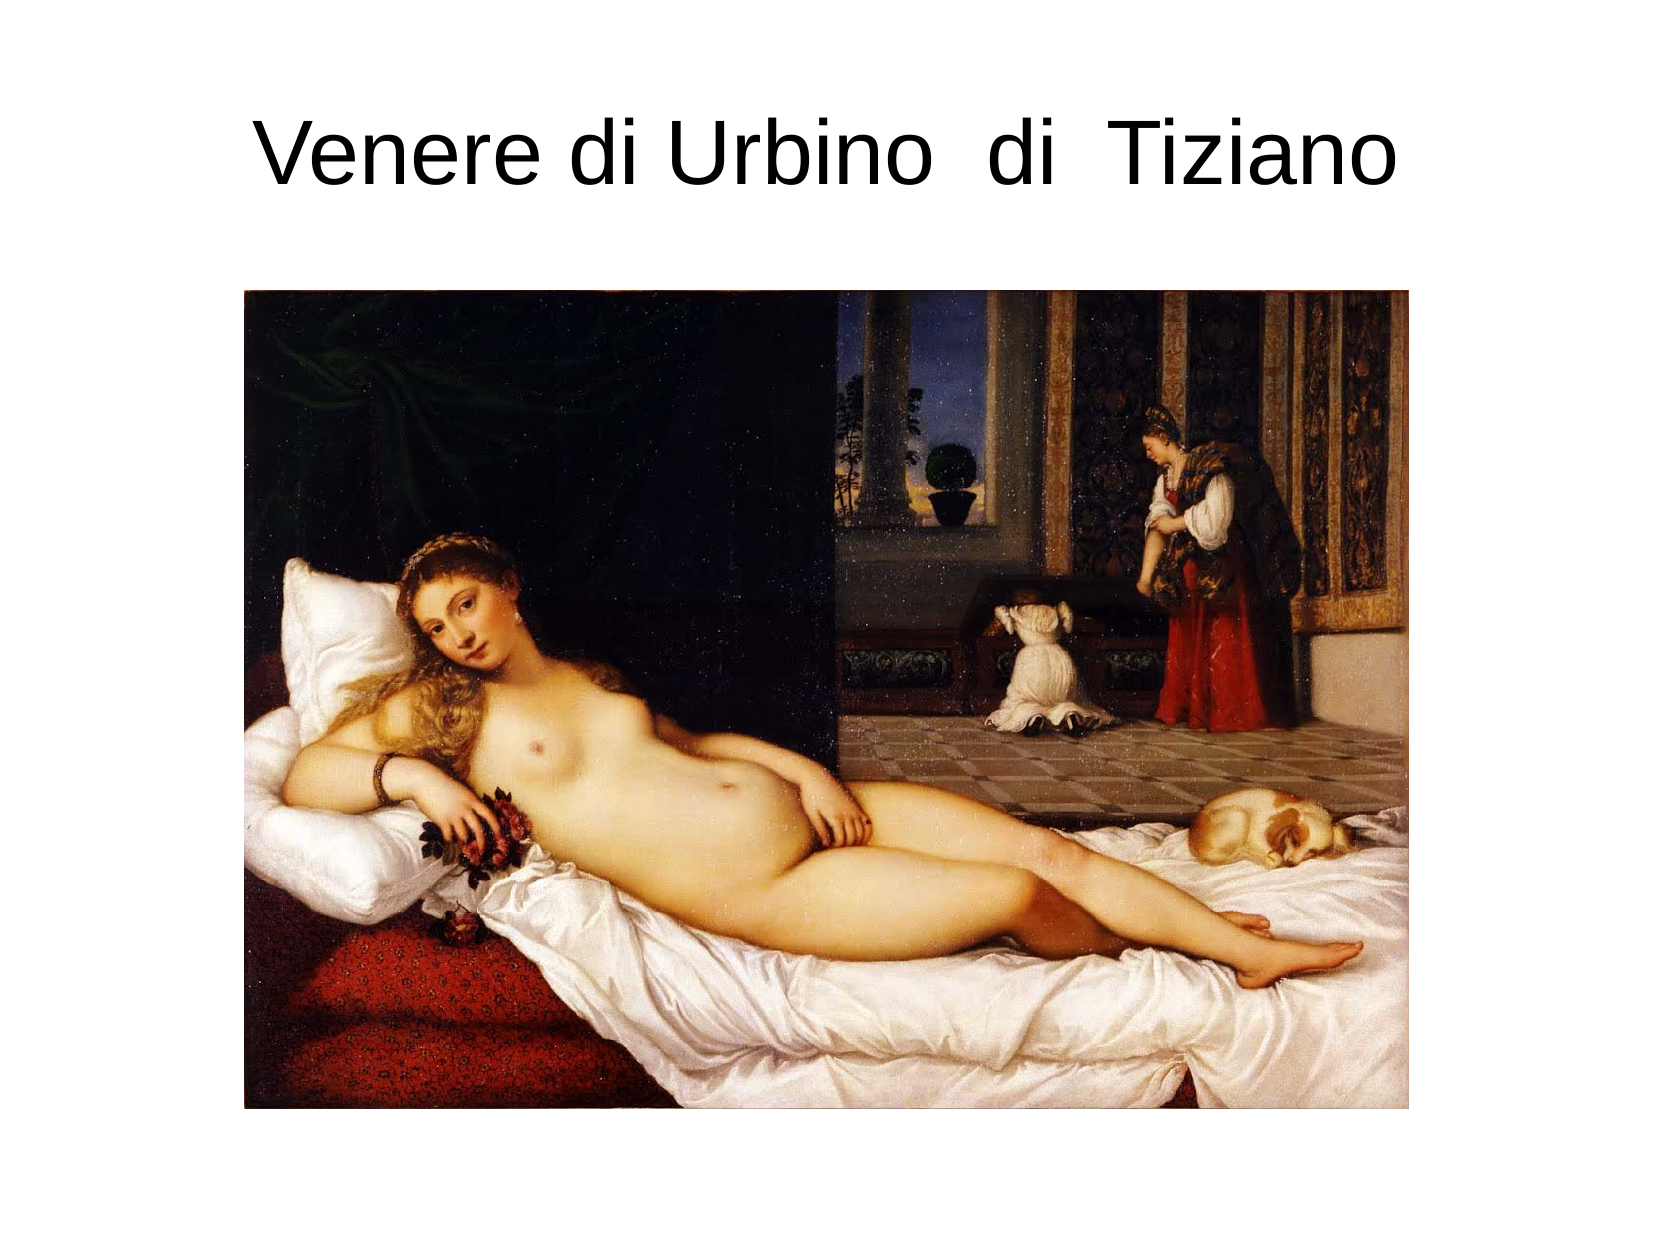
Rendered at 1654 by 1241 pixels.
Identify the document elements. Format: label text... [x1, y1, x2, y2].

title Venere di Urbino di Tiziano [82, 49, 1571, 257]
picture [244, 290, 1409, 1109]
